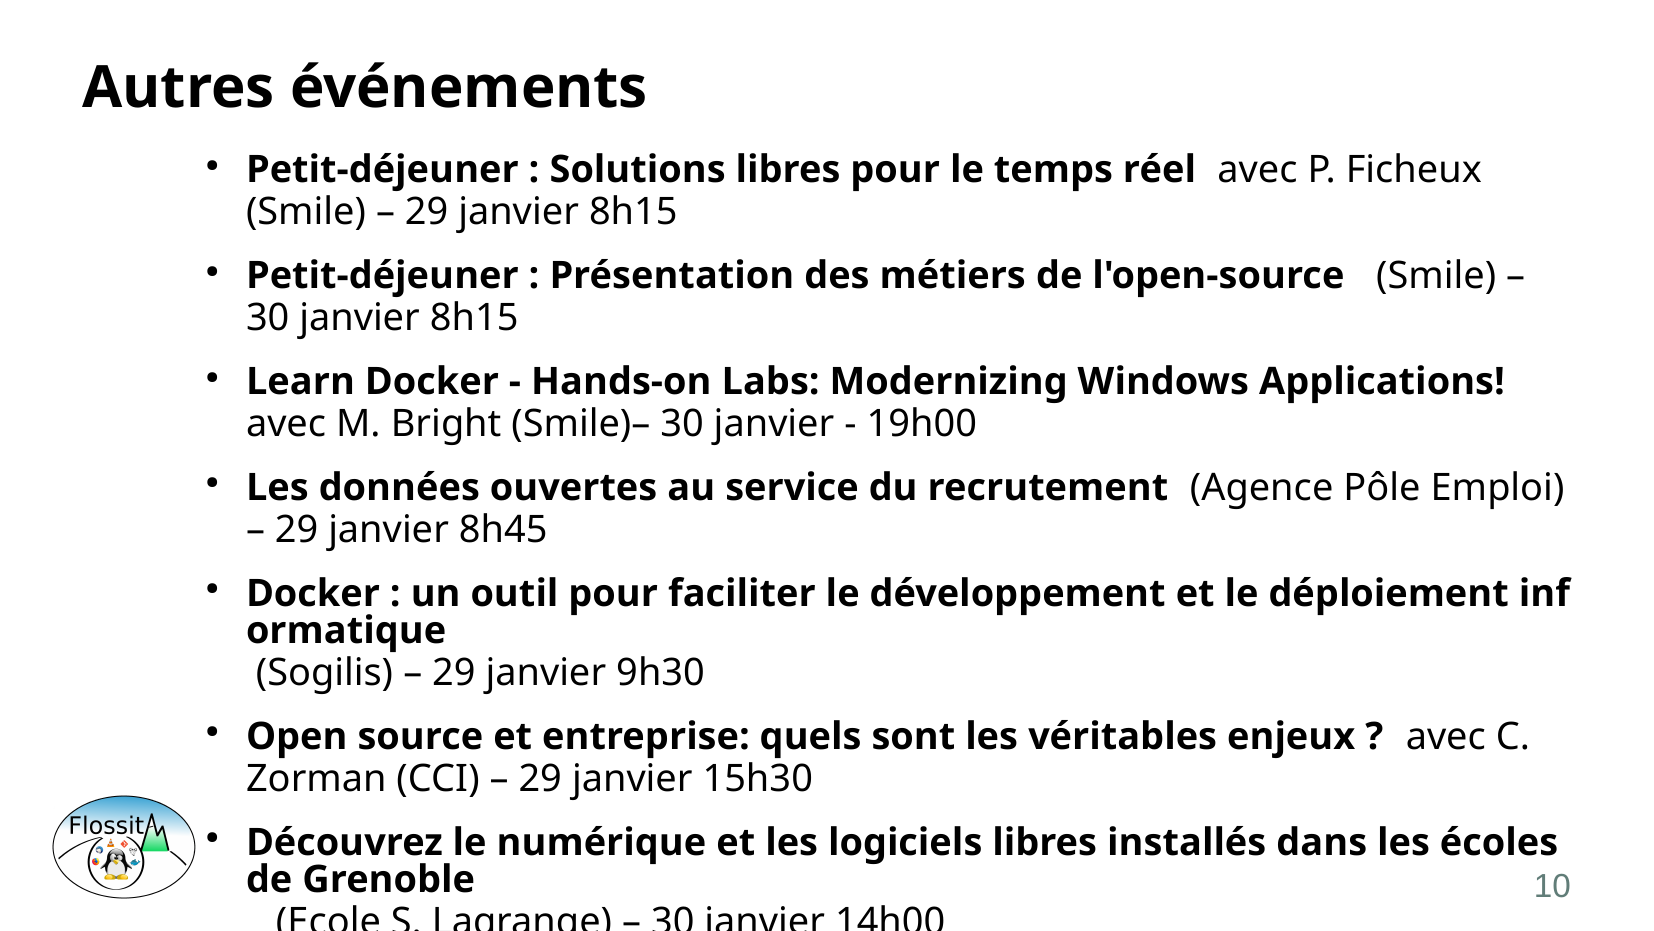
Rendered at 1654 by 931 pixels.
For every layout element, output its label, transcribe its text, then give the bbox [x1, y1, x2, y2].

slide_number <numéro> [1498, 886, 1571, 904]
list Petit-déjeuner : Solutions libres pour le temps réel avec P. Ficheux (Smile) – 29 janvier 8h15 Petit-déjeuner : Présentation des métiers de l'open-source (Smile) – 30 janvier 8h15 Learn Docker - Hands-on Labs: Modernizing Windows Applications! avec M. Bright (Smile)– 30 janvier - 19h00 Les données ouvertes au service du recrutement (Agence Pôle Emploi) – 29 janvier 8h45 Docker : un outil pour faciliter le développement et le déploiement informatique (Sogilis) – 29 janvier 9h30 Open source et entreprise: quels sont les véritables enjeux ? avec C. Zorman (CCI) – 29 janvier 15h30 Découvrez le numérique et les logiciels libres installés dans les écoles de Grenoble (Ecole S. Lagrange) – 30 janvier 14h00 [177, 138, 1589, 886]
picture [52, 795, 196, 899]
title Autres événements [82, 57, 1571, 173]
